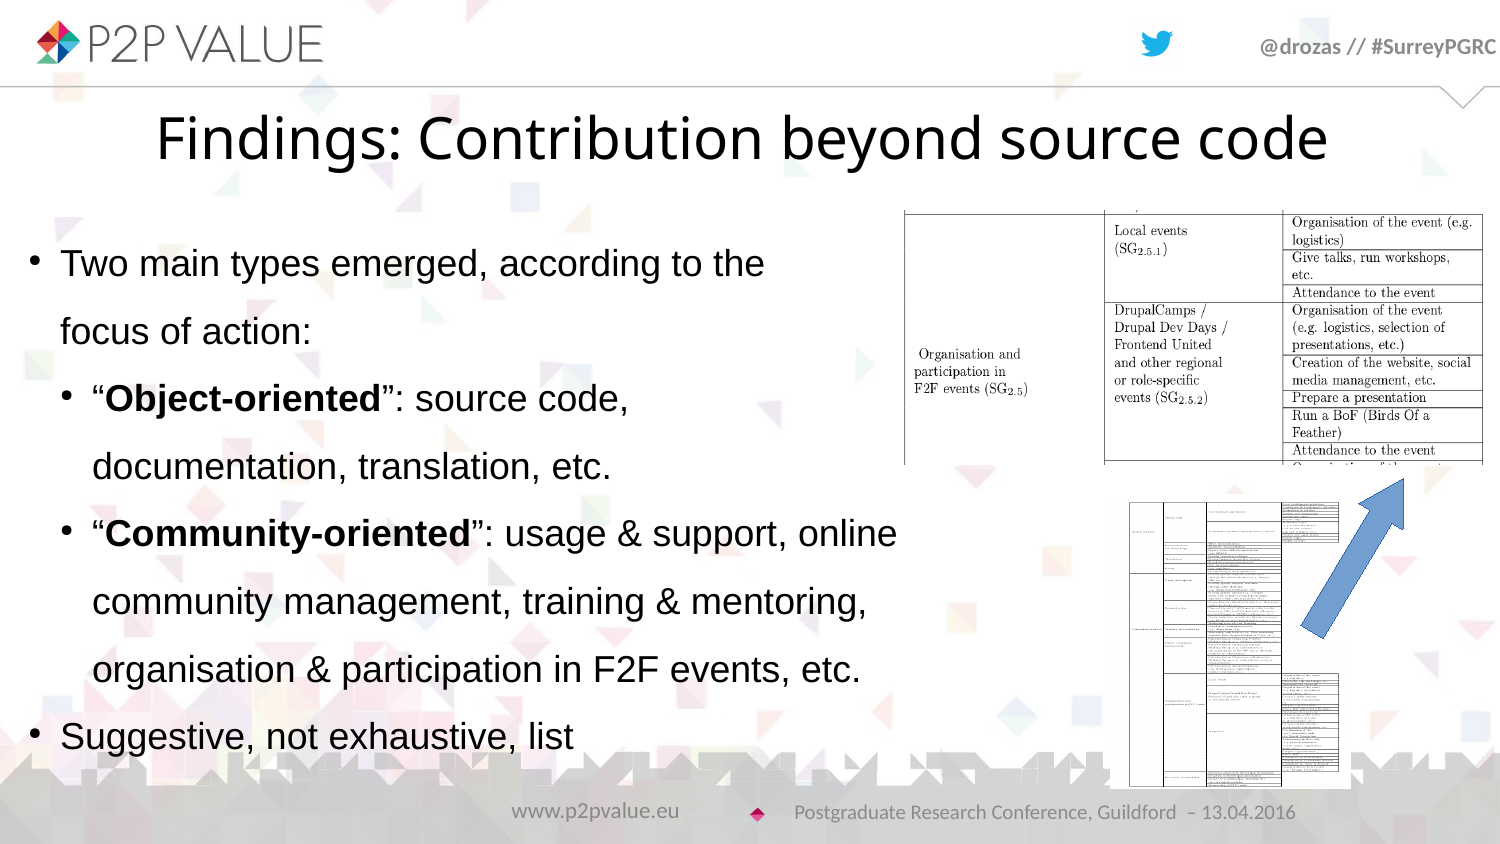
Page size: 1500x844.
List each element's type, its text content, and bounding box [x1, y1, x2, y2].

text_box Postgraduate Research Conference, Guildford – 13.04.2016 [780, 788, 1474, 834]
title Findings: Contribution beyond source code [0, 92, 1486, 181]
picture [0, 0, 1500, 844]
text_box @drozas // #SurreyPGRC [1155, 15, 1500, 76]
subtitle Two main types emerged, according to the focus of action: “Object-oriented”: source code, documentation, translation, etc. “Community-oriented”: usage & support, online community management, training & mentoring, organisation & participation in F2F events, etc. Suggestive, not exhaustive, list [15, 210, 1066, 766]
text_box [1300, 478, 1404, 639]
text_box www.p2pvalue.eu [505, 789, 724, 829]
